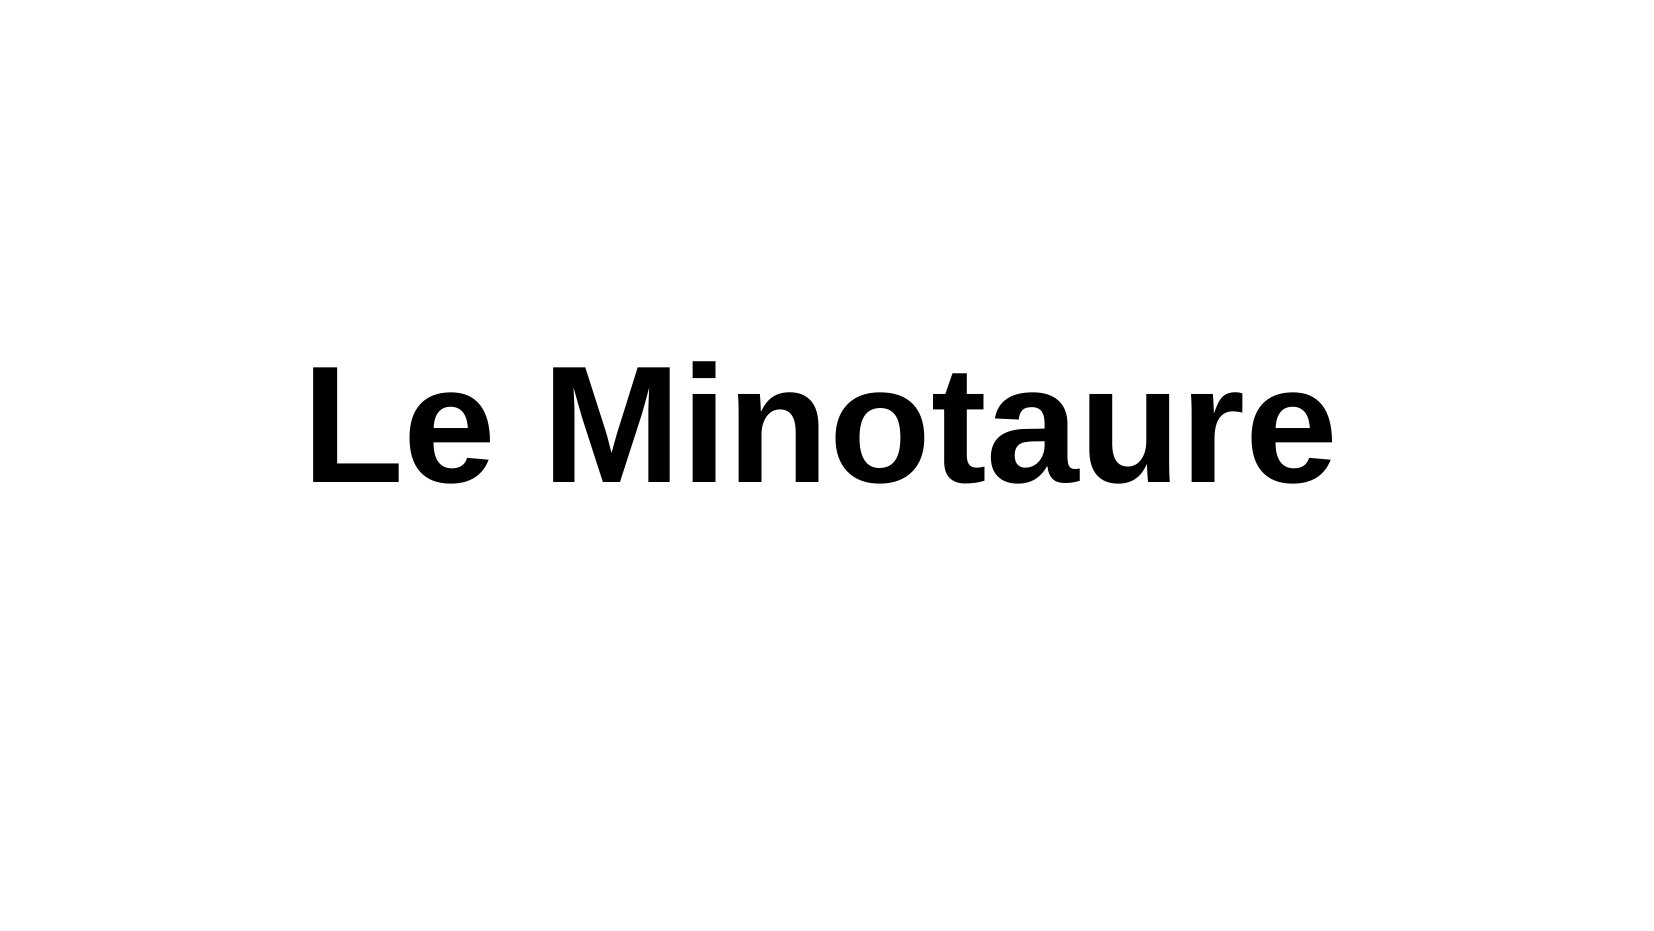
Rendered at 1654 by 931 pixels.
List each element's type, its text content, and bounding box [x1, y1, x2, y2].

title Le Minotaure [76, 331, 1565, 518]
